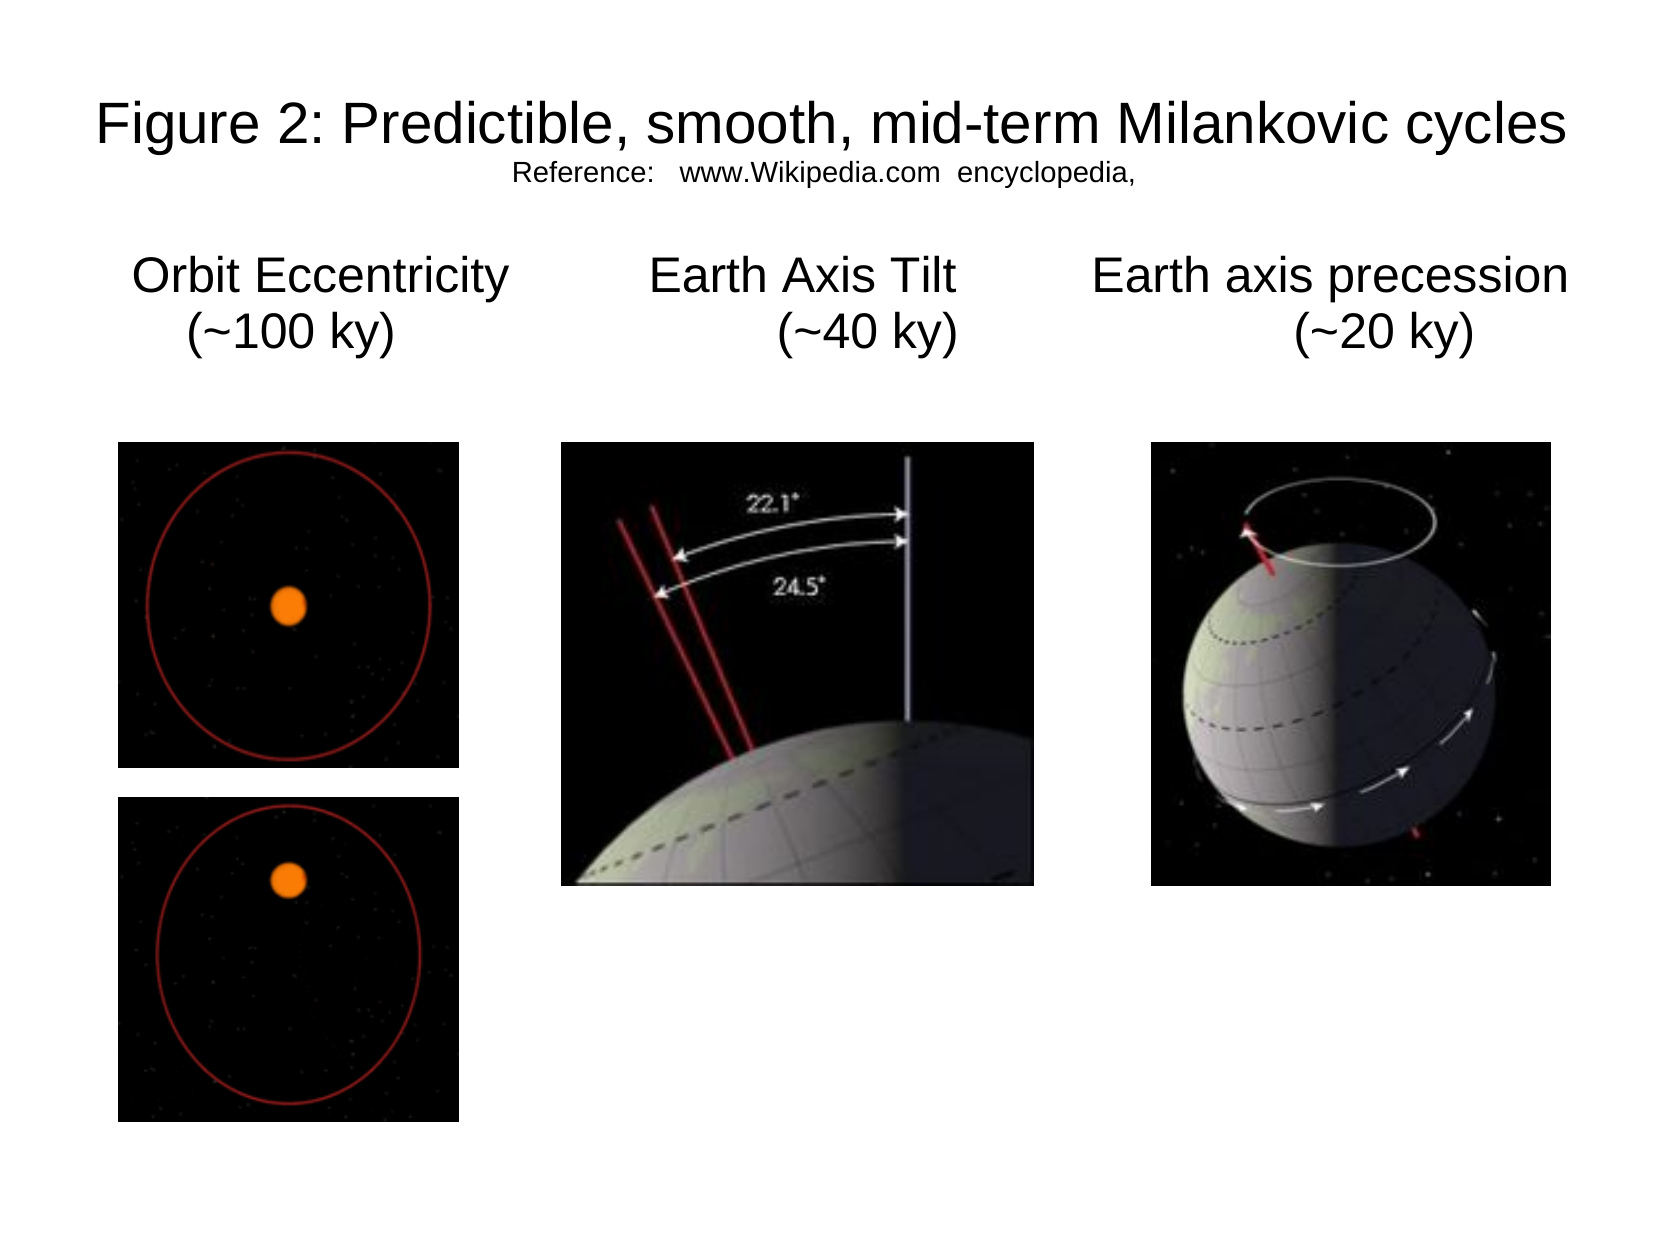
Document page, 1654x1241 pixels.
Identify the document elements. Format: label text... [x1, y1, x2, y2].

picture [118, 797, 459, 1123]
picture [1151, 442, 1551, 886]
picture [118, 442, 459, 768]
picture [561, 442, 1034, 886]
title Orbit Eccentricity Earth Axis Tilt Earth axis precession (~100 ky) (~40 ky) (~20 ky) [106, 206, 1595, 399]
title Figure 2: Predictible, smooth, mid-term Milankovic cycles Reference: www.Wikipedia.com encyclopedia, [88, 43, 1577, 237]
